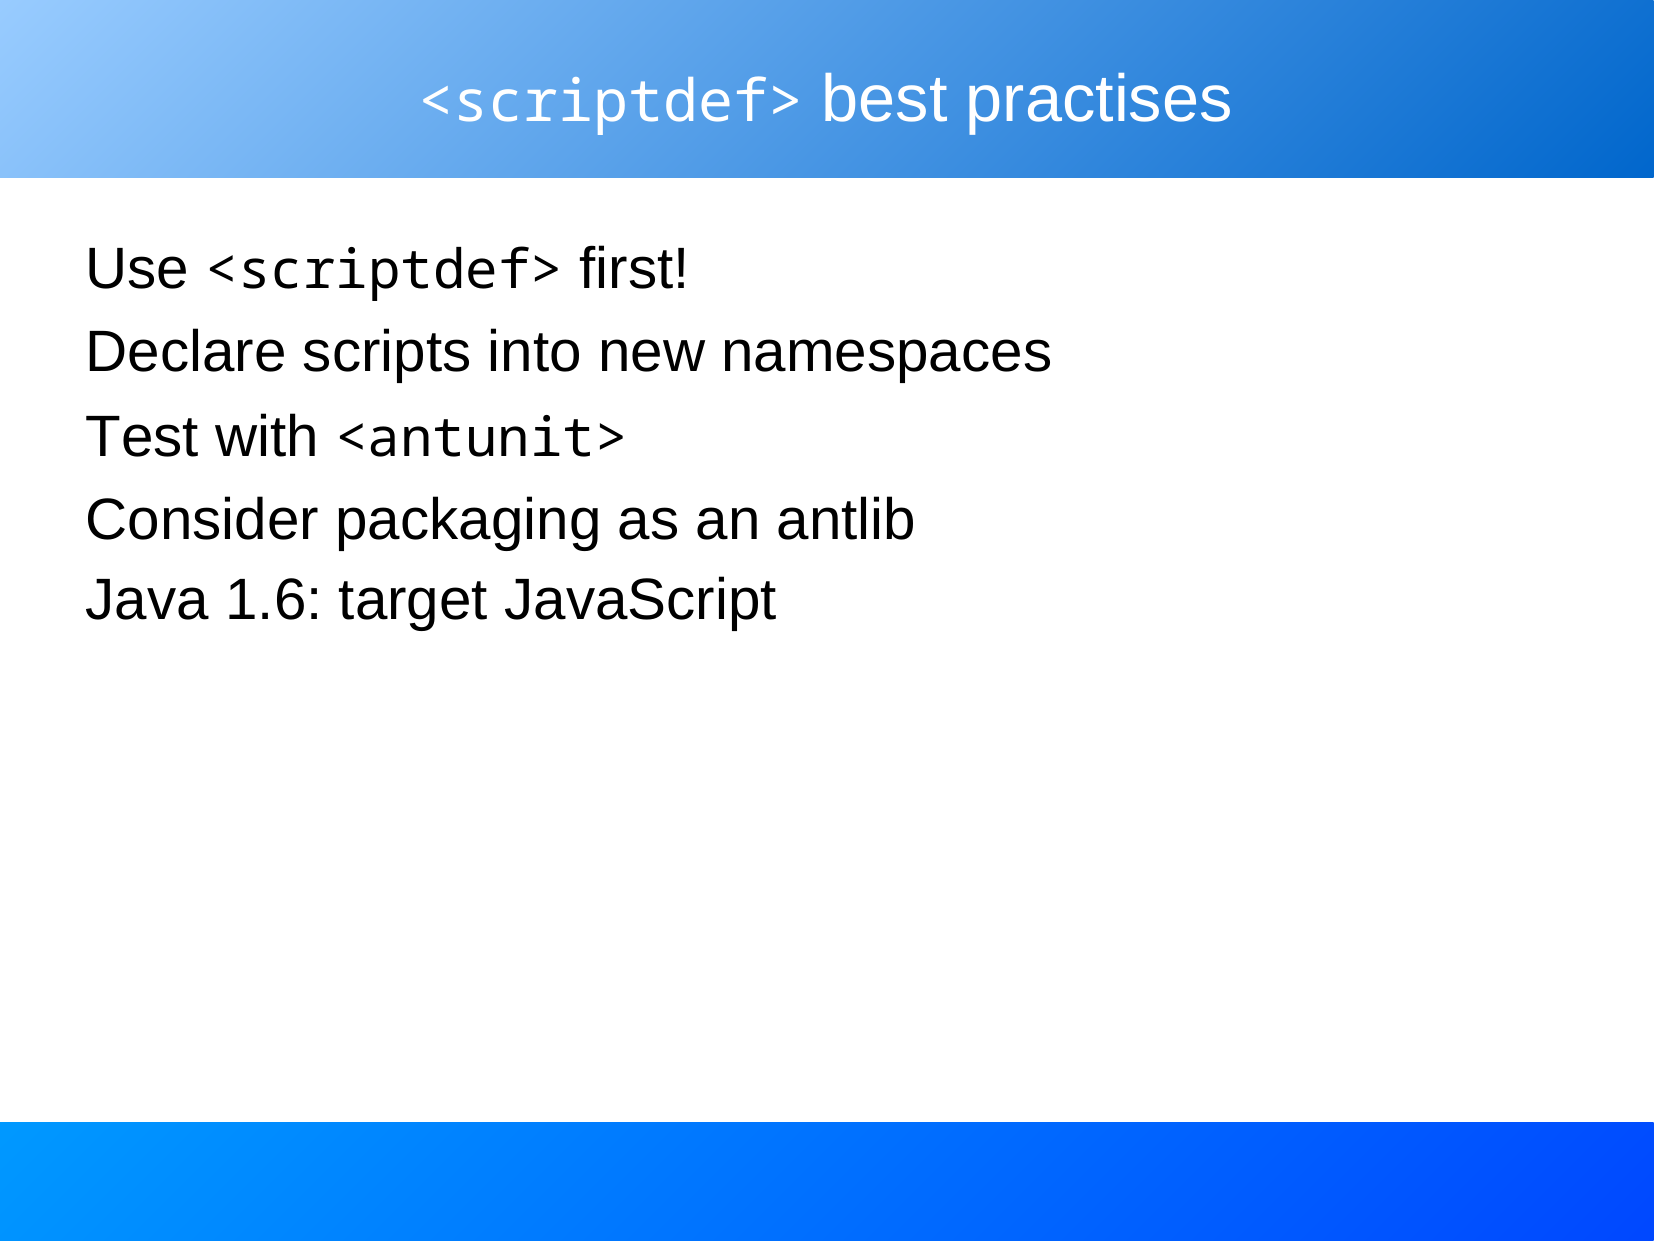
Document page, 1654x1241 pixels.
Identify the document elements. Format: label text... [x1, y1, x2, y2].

title <scriptdef> best practises [162, 59, 1489, 148]
list Use <scriptdef> first! Declare scripts into new namespaces Test with <antunit> Consider packaging as an antlib Java 1.6: target JavaScript [60, 230, 1300, 1093]
